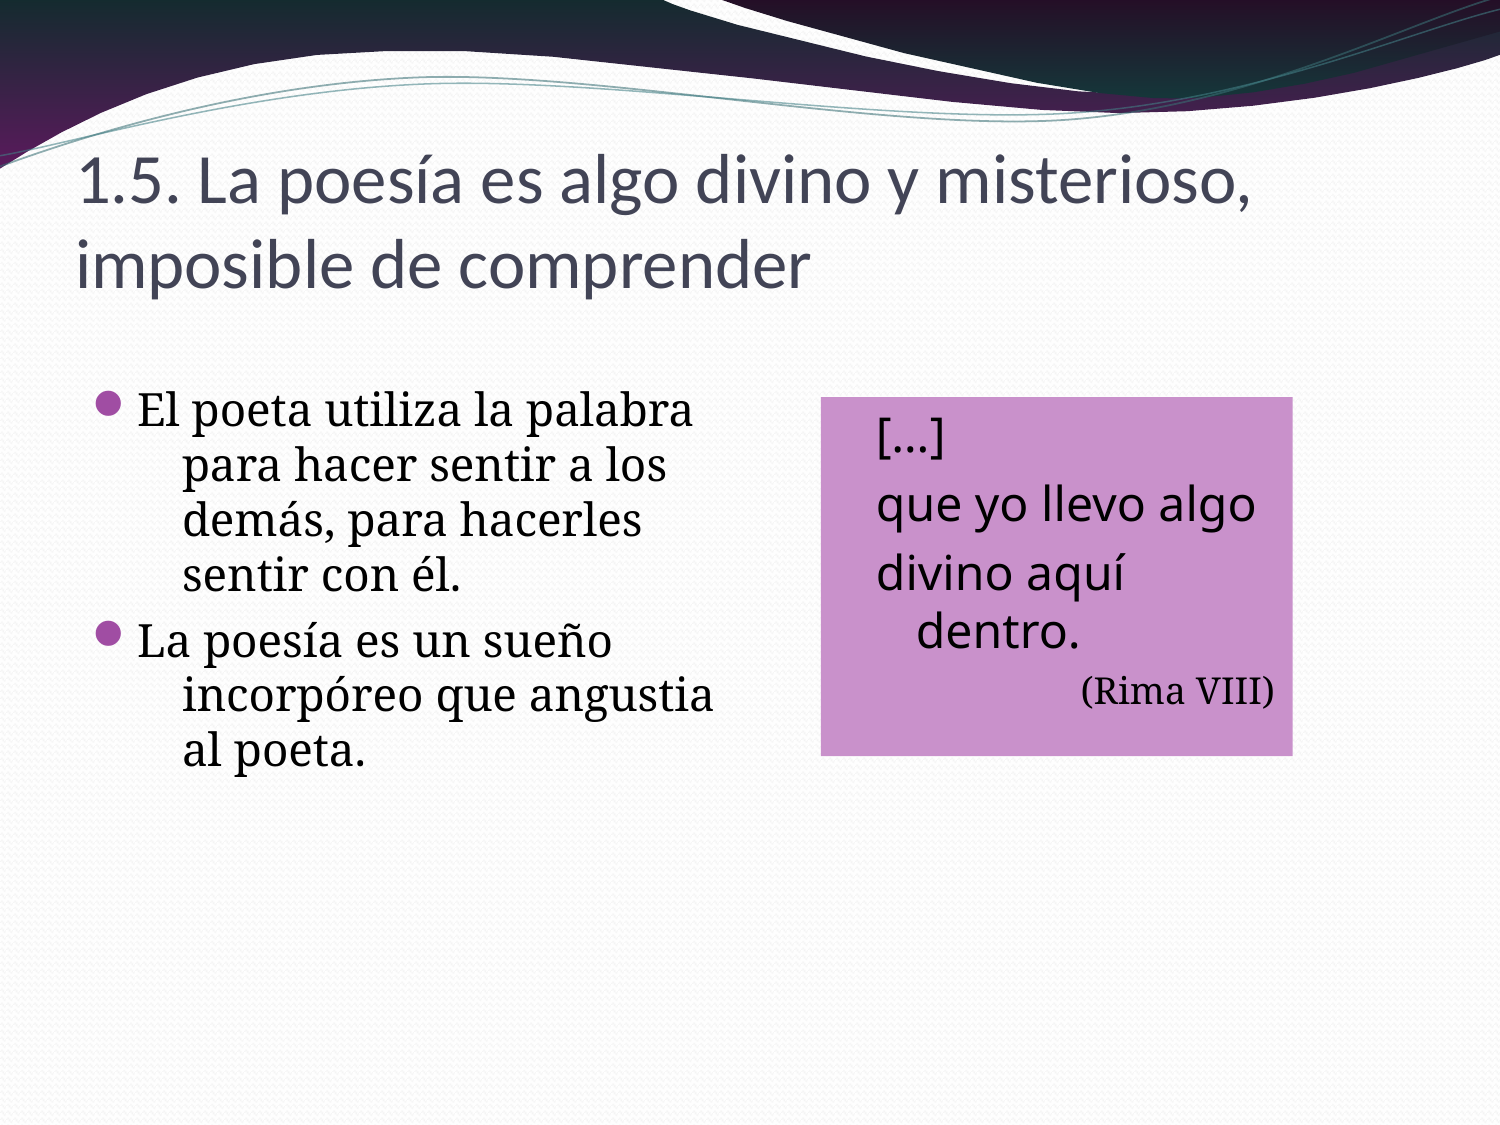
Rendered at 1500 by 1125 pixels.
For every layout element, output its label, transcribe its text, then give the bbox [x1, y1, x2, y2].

list El poeta utiliza la palabra para hacer sentir a los demás, para hacerles sentir con él. La poesía es un sueño incorpóreo que angustia al poeta. [77, 373, 740, 923]
list […] que yo llevo algo divino aquí dentro. (Rima VIII) [820, 397, 1293, 757]
title 1.5. La poesía es algo divino y misterioso, imposible de comprender [75, 115, 1426, 304]
